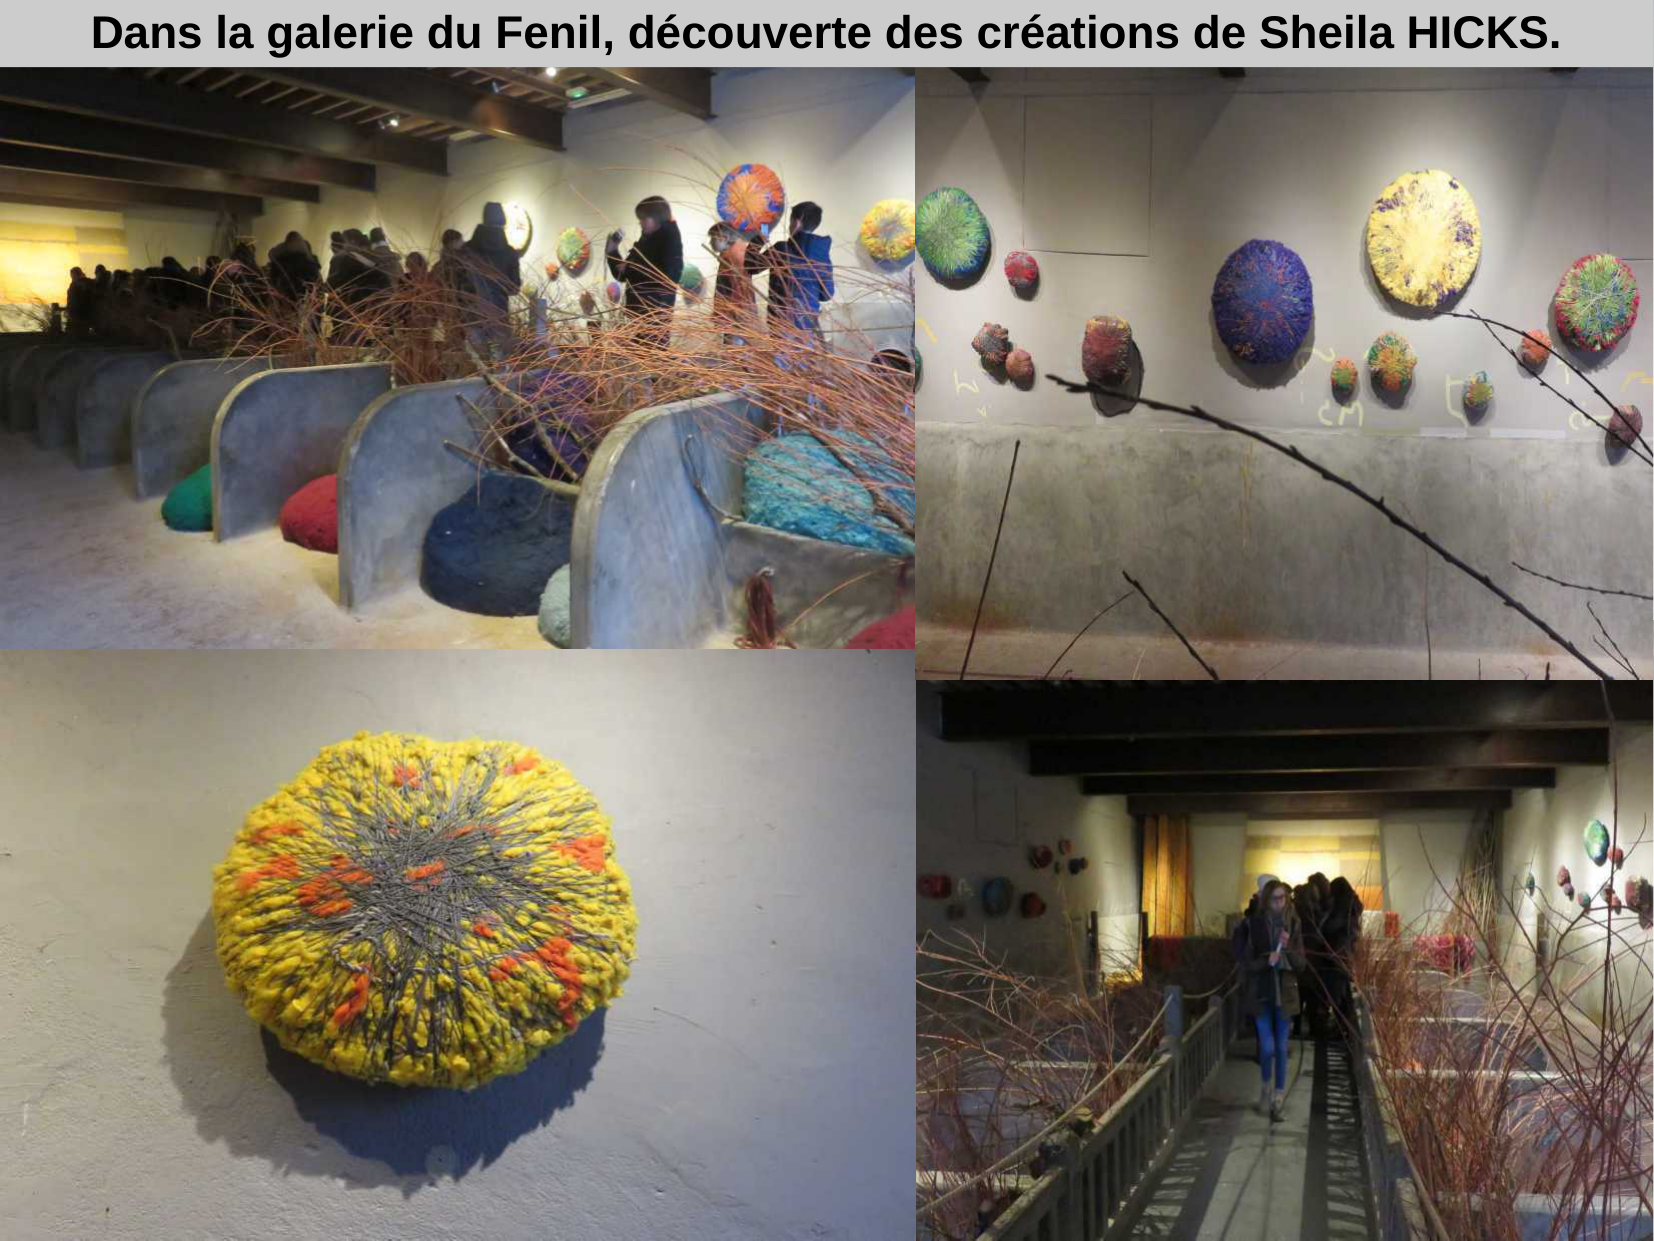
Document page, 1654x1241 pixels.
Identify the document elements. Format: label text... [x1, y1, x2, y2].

picture [0, 68, 1654, 1241]
text_box Dans la galerie du Fenil, découverte des créations de Sheila HICKS. [0, 0, 1654, 68]
